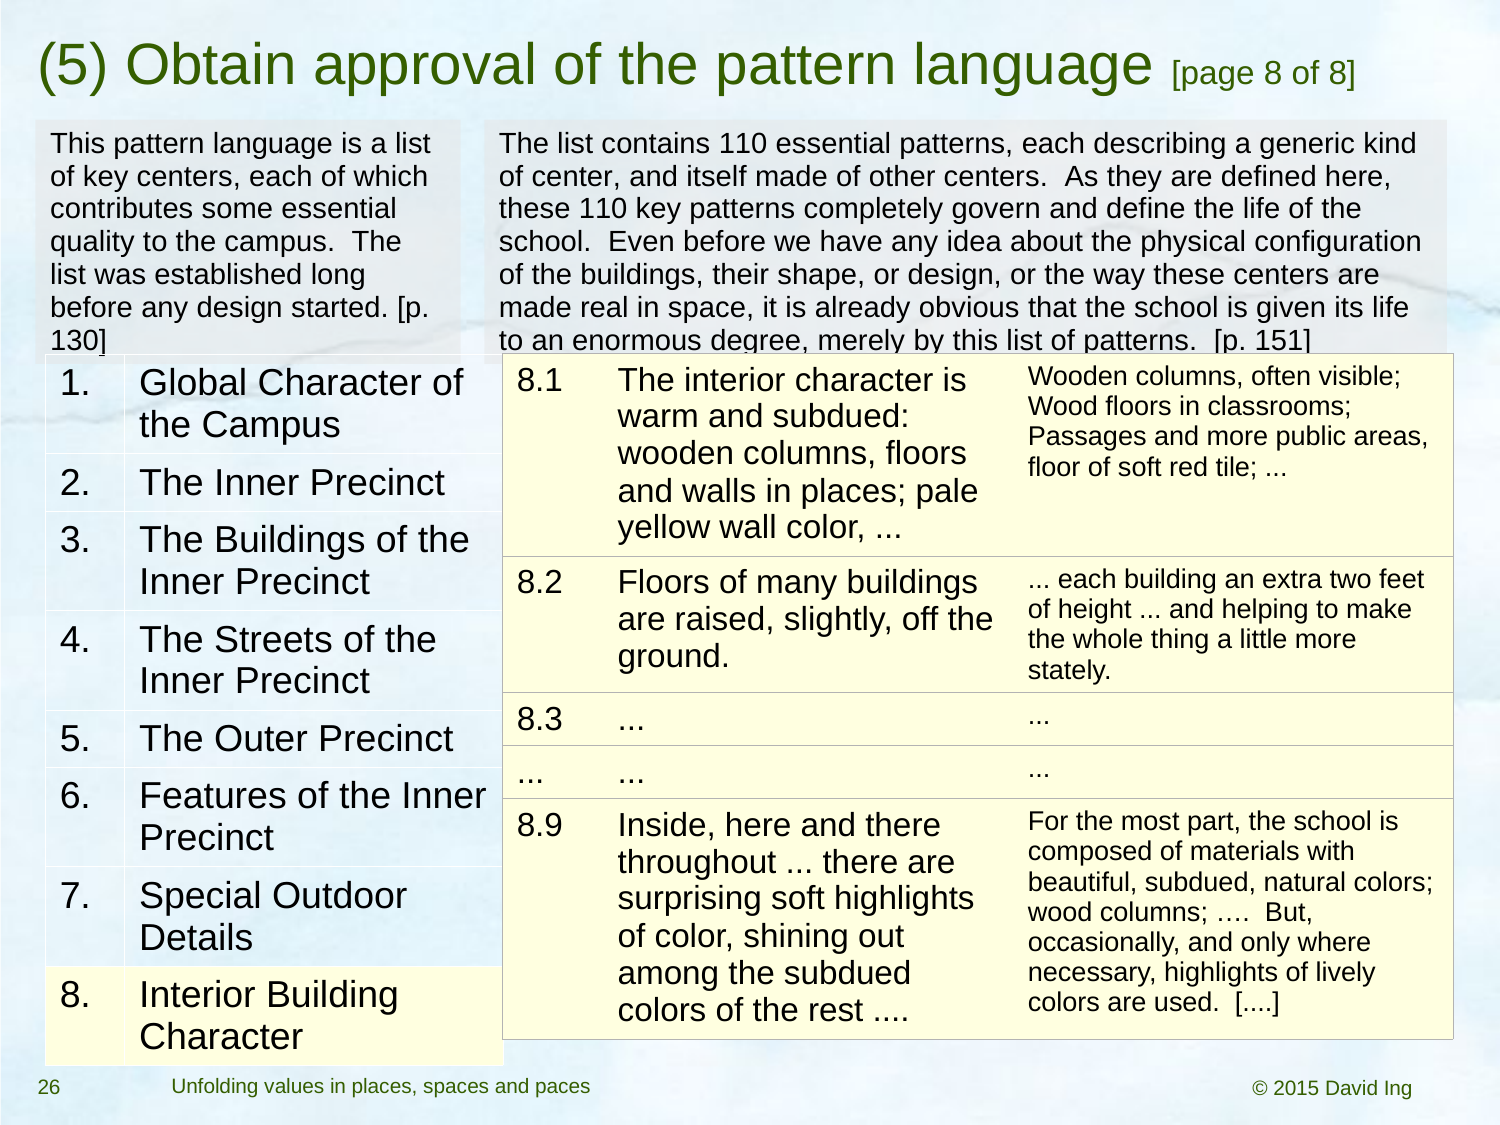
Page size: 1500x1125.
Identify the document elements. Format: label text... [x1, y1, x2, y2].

text_box The list contains 110 essential patterns, each describing a generic kind of center, and itself made of other centers. As they are defined here, these 110 key patterns completely govern and define the life of the school. Even before we have any idea about the physical configuration of the buildings, their shape, or design, or the way these centers are made real in space, it is already obvious that the school is given its life to an enormous degree, merely by this list of patterns. [p. 151] [484, 119, 1447, 354]
table_cell Special Outdoor Details [125, 867, 502, 966]
table_header Wooden columns, often visible; Wood floors in classrooms; Passages and more public areas, floor of soft red tile; ... [1013, 354, 1453, 556]
table_header 8.1 [503, 354, 603, 556]
title (5) Obtain approval of the pattern language [page 8 of 8] [37, 37, 1463, 236]
table_cell ... [1013, 746, 1453, 798]
table_cell 8.2 [503, 557, 603, 692]
table_cell Inside, here and there throughout ... there are surprising soft highlights of color, shining out among the subdued colors of the rest .... [603, 799, 1013, 1039]
table_header 1. [46, 355, 124, 453]
table_cell For the most part, the school is composed of materials with beautiful, subdued, natural colors; wood columns; …. But, occasionally, and only where necessary, highlights of lively colors are used. [....] [1013, 799, 1453, 1039]
table_cell ... [603, 746, 1013, 798]
table_header Global Character of the Campus [125, 355, 502, 453]
table_cell 5. [46, 711, 124, 767]
table_cell Interior Building Character [125, 967, 503, 1065]
table_cell 8.9 [503, 799, 603, 1039]
table_cell Features of the Inner Precinct [125, 768, 502, 866]
table_cell 8.3 [503, 693, 603, 745]
table_header The interior character is warm and subdued: wooden columns, floors and walls in places; pale yellow wall color, ... [603, 354, 1013, 556]
table_cell ... each building an extra two feet of height ... and helping to make the whole thing a little more stately. [1013, 557, 1453, 692]
table_cell The Buildings of the Inner Precinct [125, 512, 502, 610]
picture [0, 0, 1500, 1125]
text_box This pattern language is a list of key centers, each of which contributes some essential quality to the campus. The list was established long before any design started. [p. 130] [35, 119, 461, 364]
table_cell 7. [46, 867, 124, 966]
table_cell The Outer Precinct [125, 711, 502, 767]
table_cell 8. [46, 967, 124, 1065]
table_cell ... [503, 746, 603, 798]
table_cell 3. [46, 512, 124, 610]
table_cell 2. [46, 454, 124, 511]
table_cell The Inner Precinct [125, 454, 502, 511]
table_cell 4. [46, 611, 124, 710]
table_cell 6. [46, 768, 124, 866]
table_cell ... [1013, 693, 1453, 745]
table_cell ... [603, 693, 1013, 745]
table_cell Floors of many buildings are raised, slightly, off the ground. [603, 557, 1013, 692]
table_cell The Streets of the Inner Precinct [125, 611, 502, 710]
